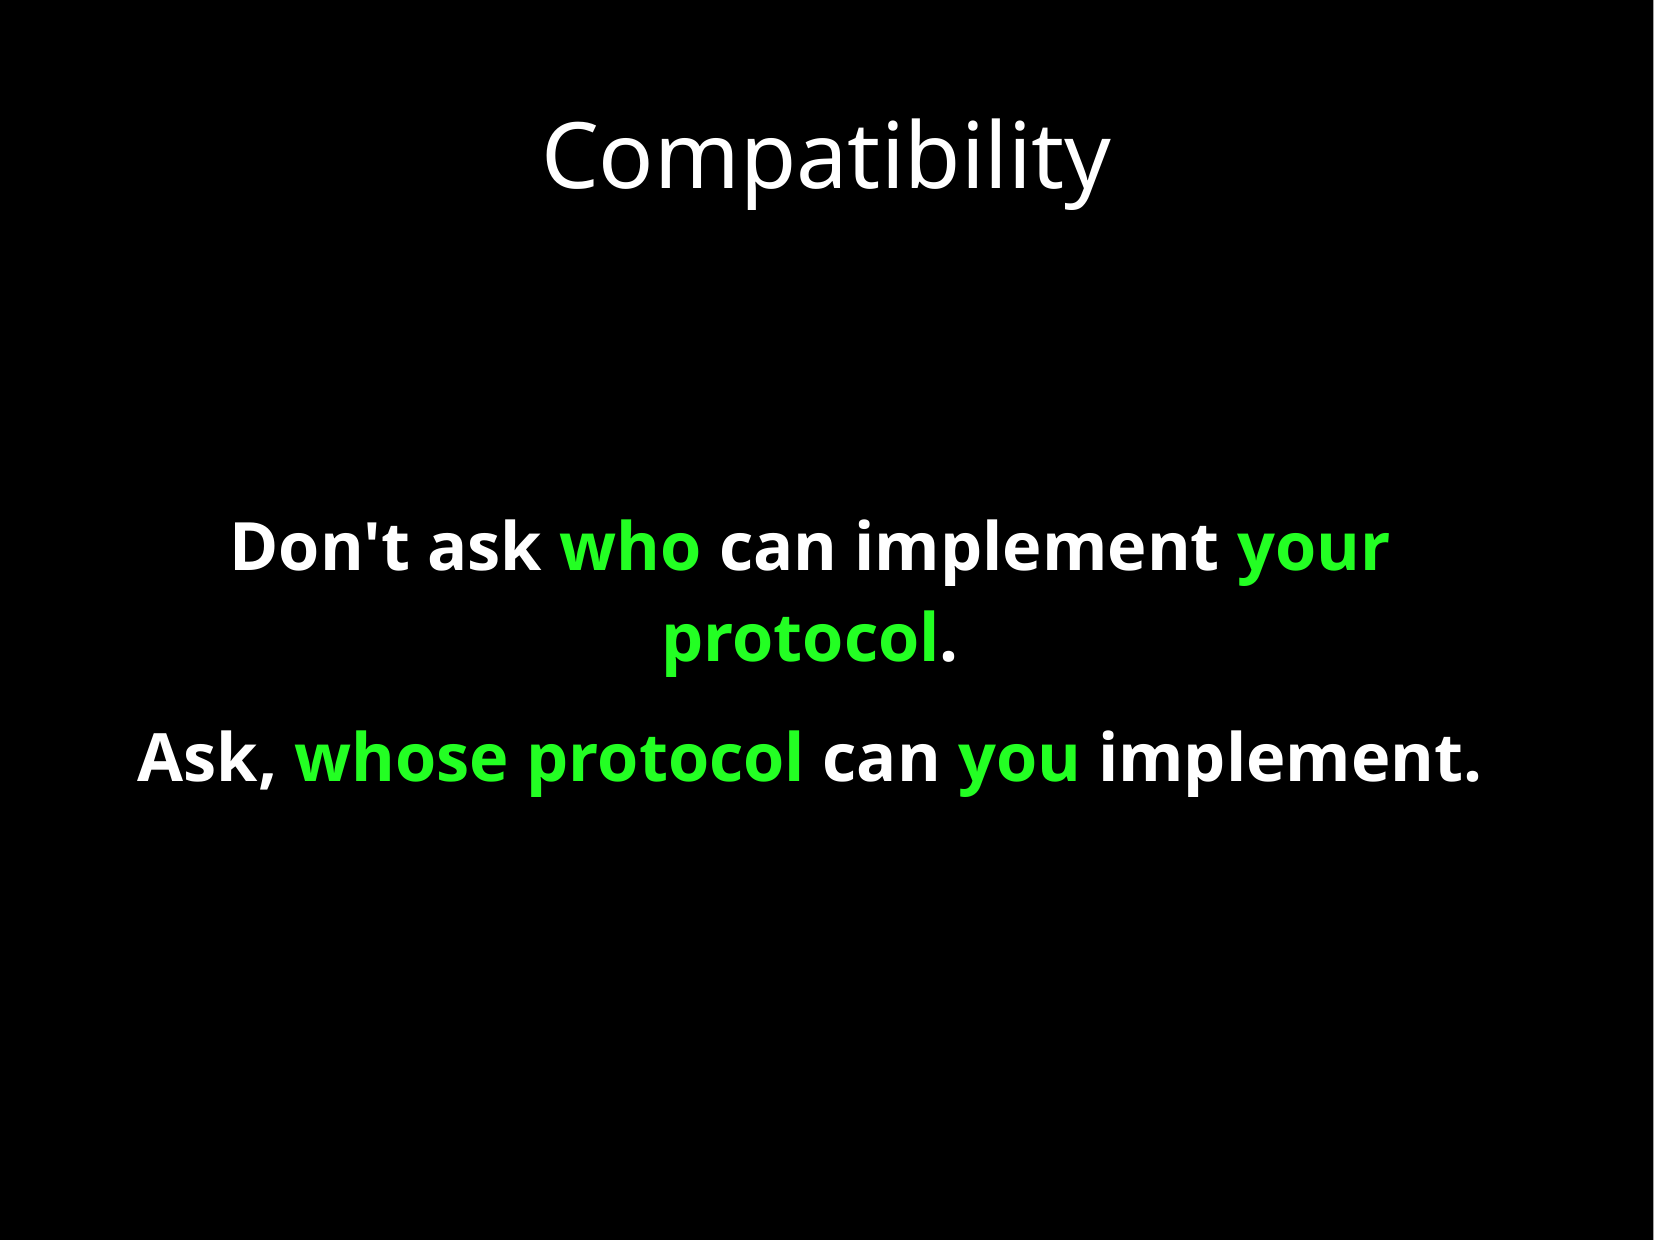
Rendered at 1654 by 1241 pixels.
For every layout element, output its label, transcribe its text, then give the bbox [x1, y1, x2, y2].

title Compatibility [82, 49, 1571, 257]
list Don't ask who can implement your protocol. Ask, whose protocol can you implement. [82, 290, 1538, 1010]
